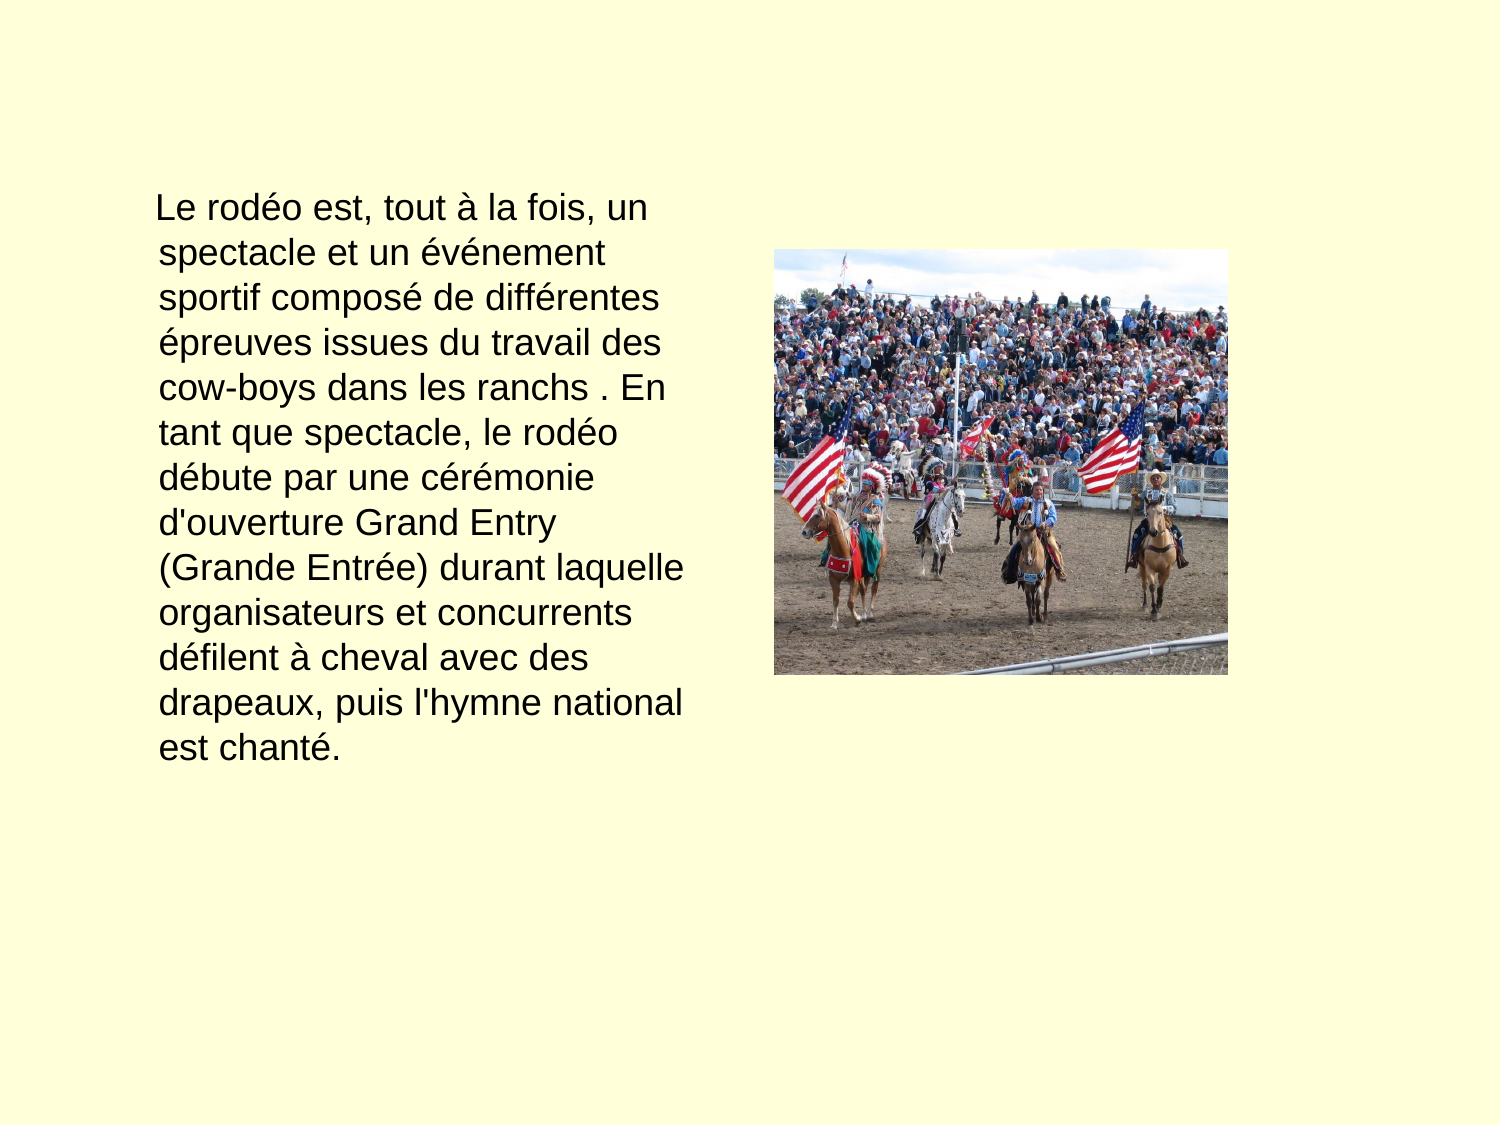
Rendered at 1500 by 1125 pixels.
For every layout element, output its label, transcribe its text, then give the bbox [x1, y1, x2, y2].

picture [774, 249, 1228, 675]
list Le rodéo est, tout à la fois, un spectacle et un événement sportif composé de différentes épreuves issues du travail des cow-boys dans les ranchs . En tant que spectacle, le rodéo débute par une cérémonie d'ouverture Grand Entry (Grande Entrée) durant laquelle organisateurs et concurrents défilent à cheval avec des drapeaux, puis l'hymne national est chanté. [87, 174, 713, 850]
